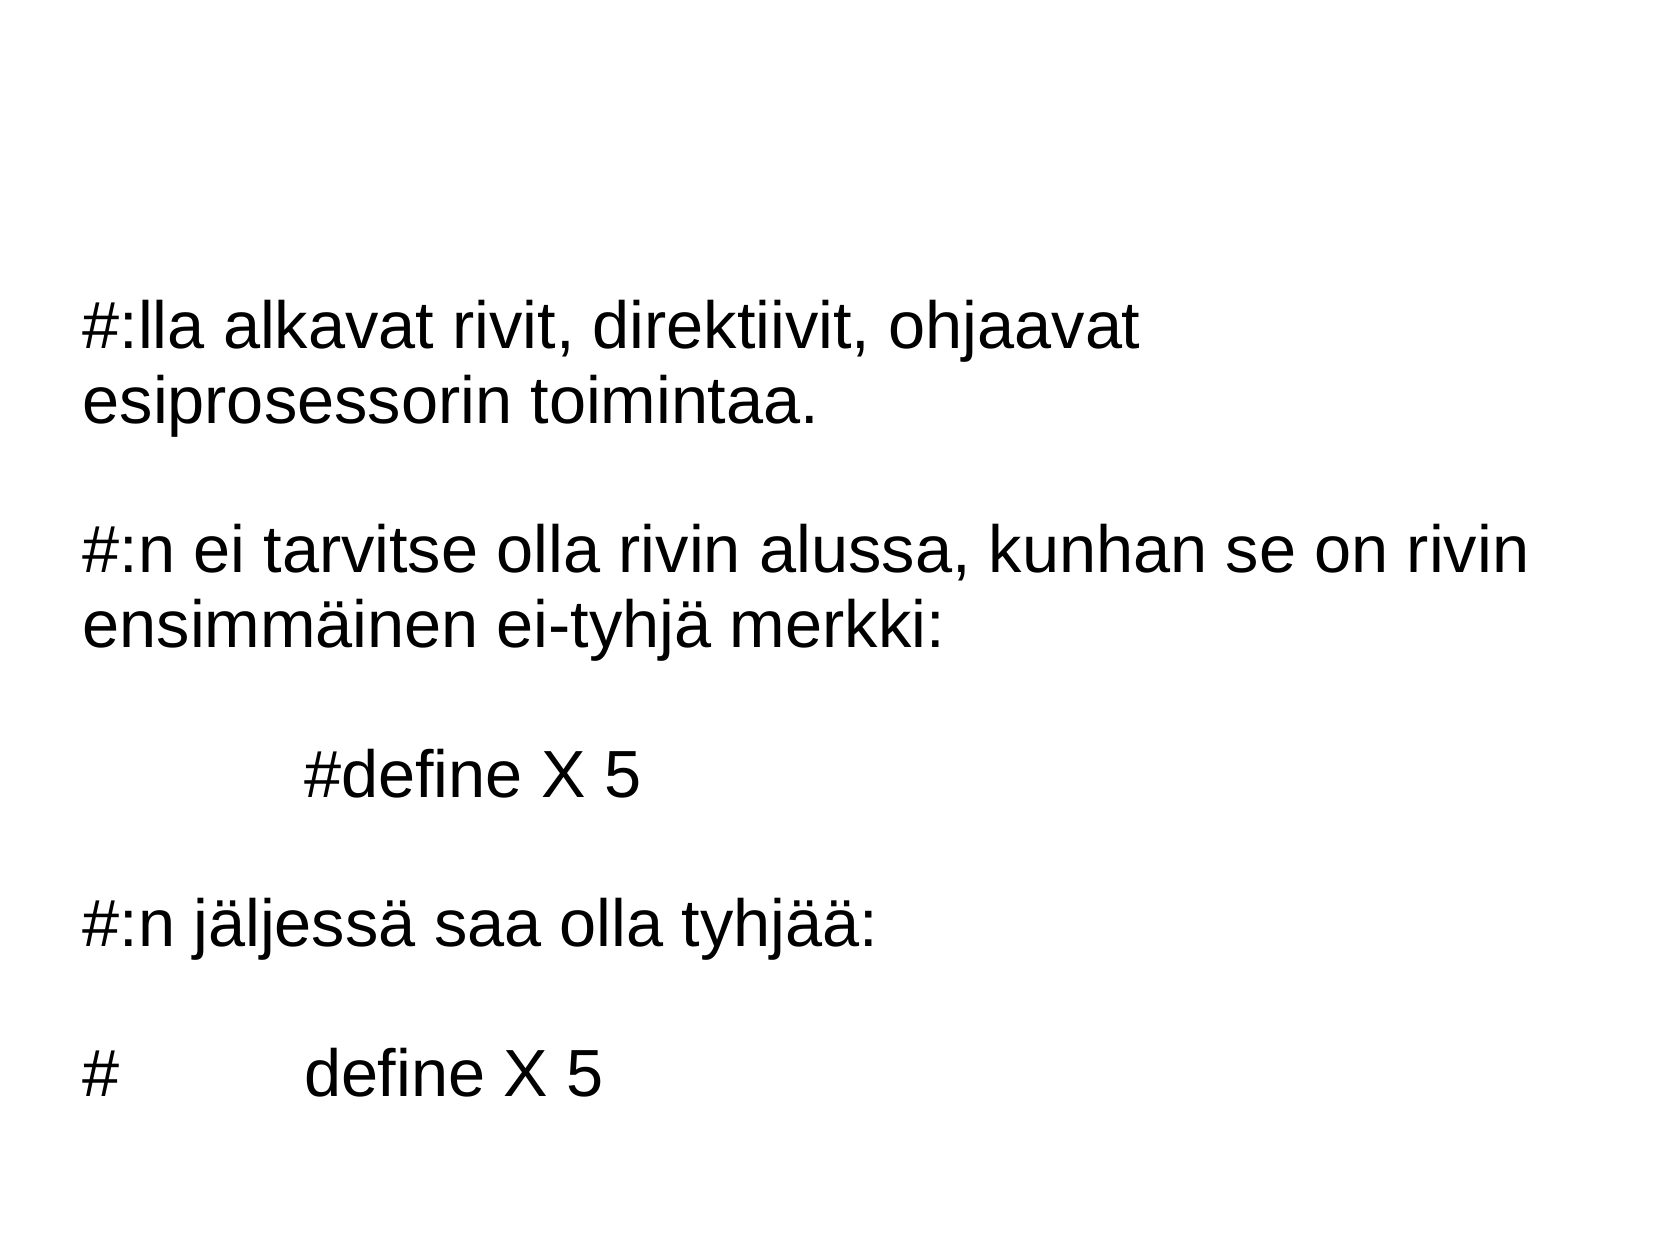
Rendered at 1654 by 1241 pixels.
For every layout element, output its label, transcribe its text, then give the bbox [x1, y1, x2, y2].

text_box #:lla alkavat rivit, direktiivit, ohjaavat esiprosessorin toimintaa. #:n ei tarvitse olla rivin alussa, kunhan se on rivin ensimmäinen ei-tyhjä merkki: #define X 5 #:n jäljessä saa olla tyhjää: # define X 5 [82, 288, 1571, 1111]
